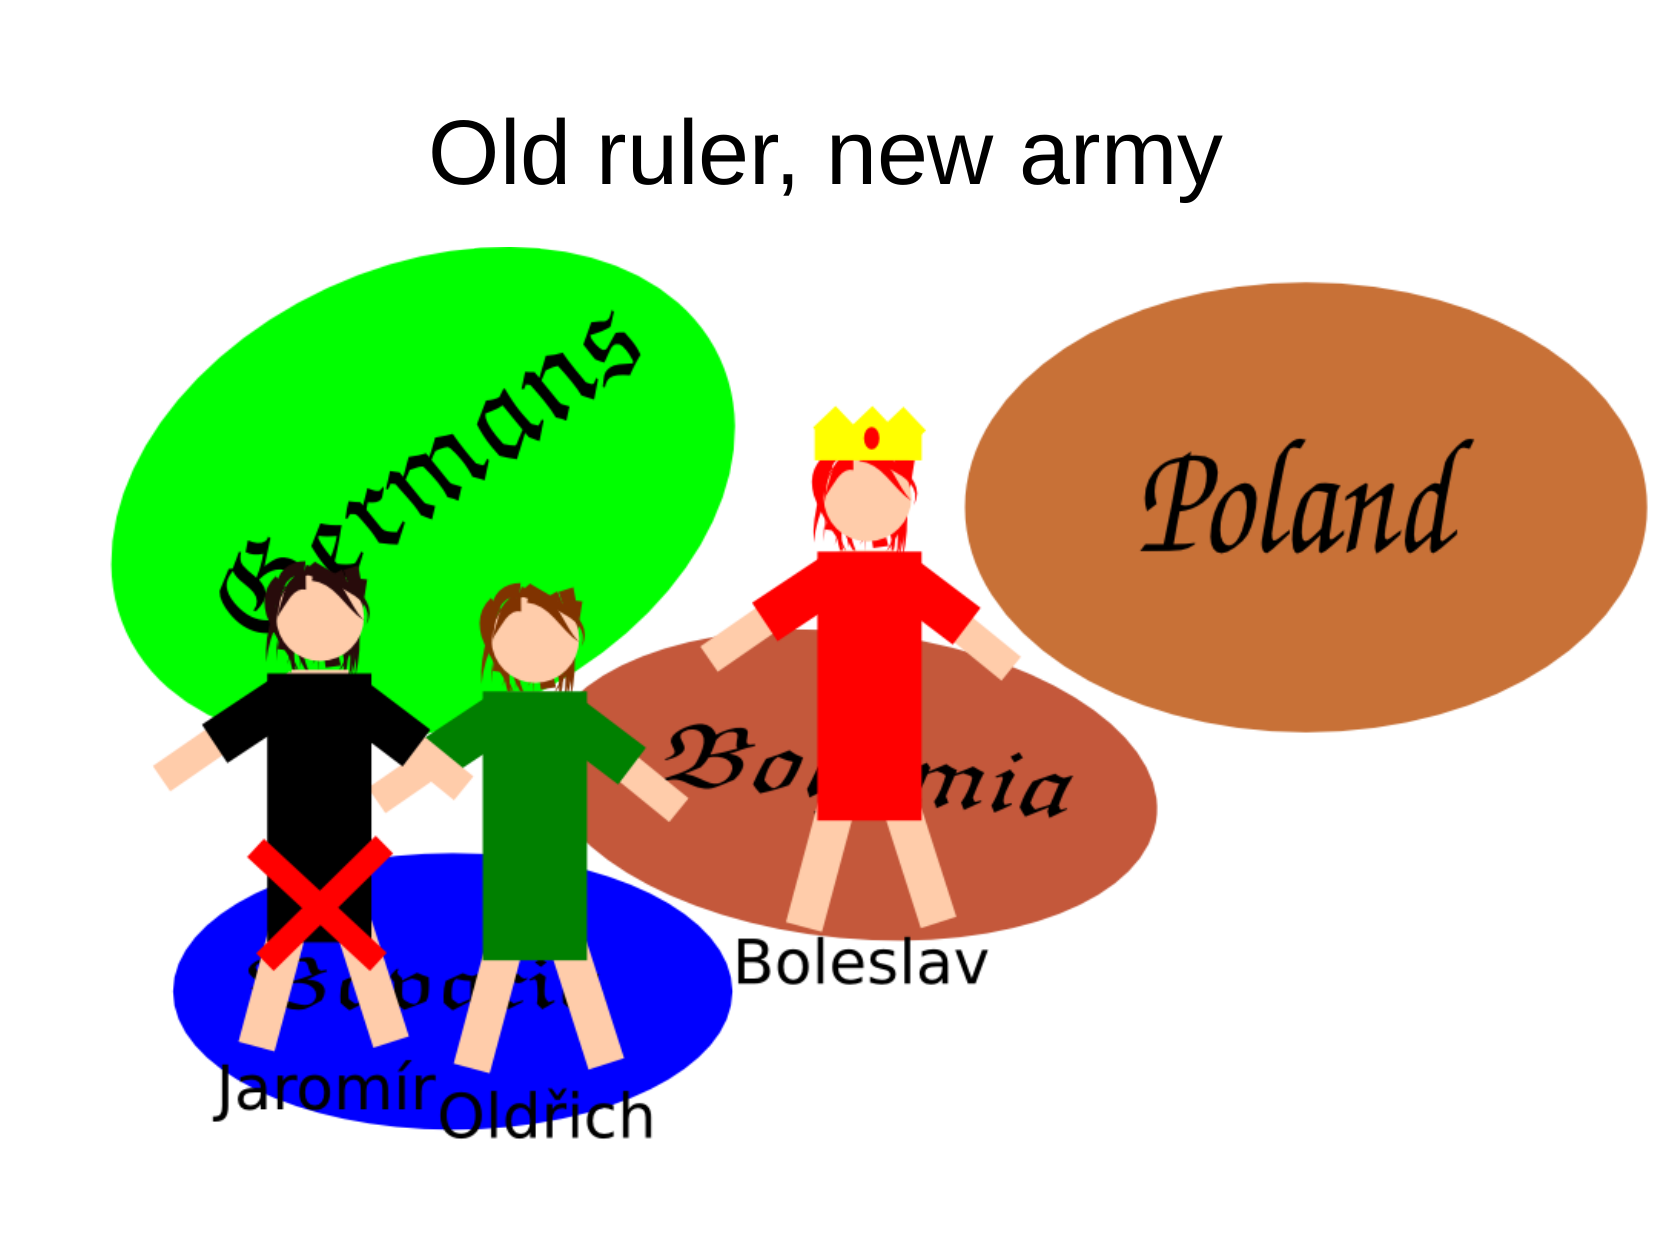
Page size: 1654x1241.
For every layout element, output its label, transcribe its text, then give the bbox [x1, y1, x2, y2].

title Old ruler, new army [82, 49, 1571, 247]
picture [0, 247, 1654, 1231]
